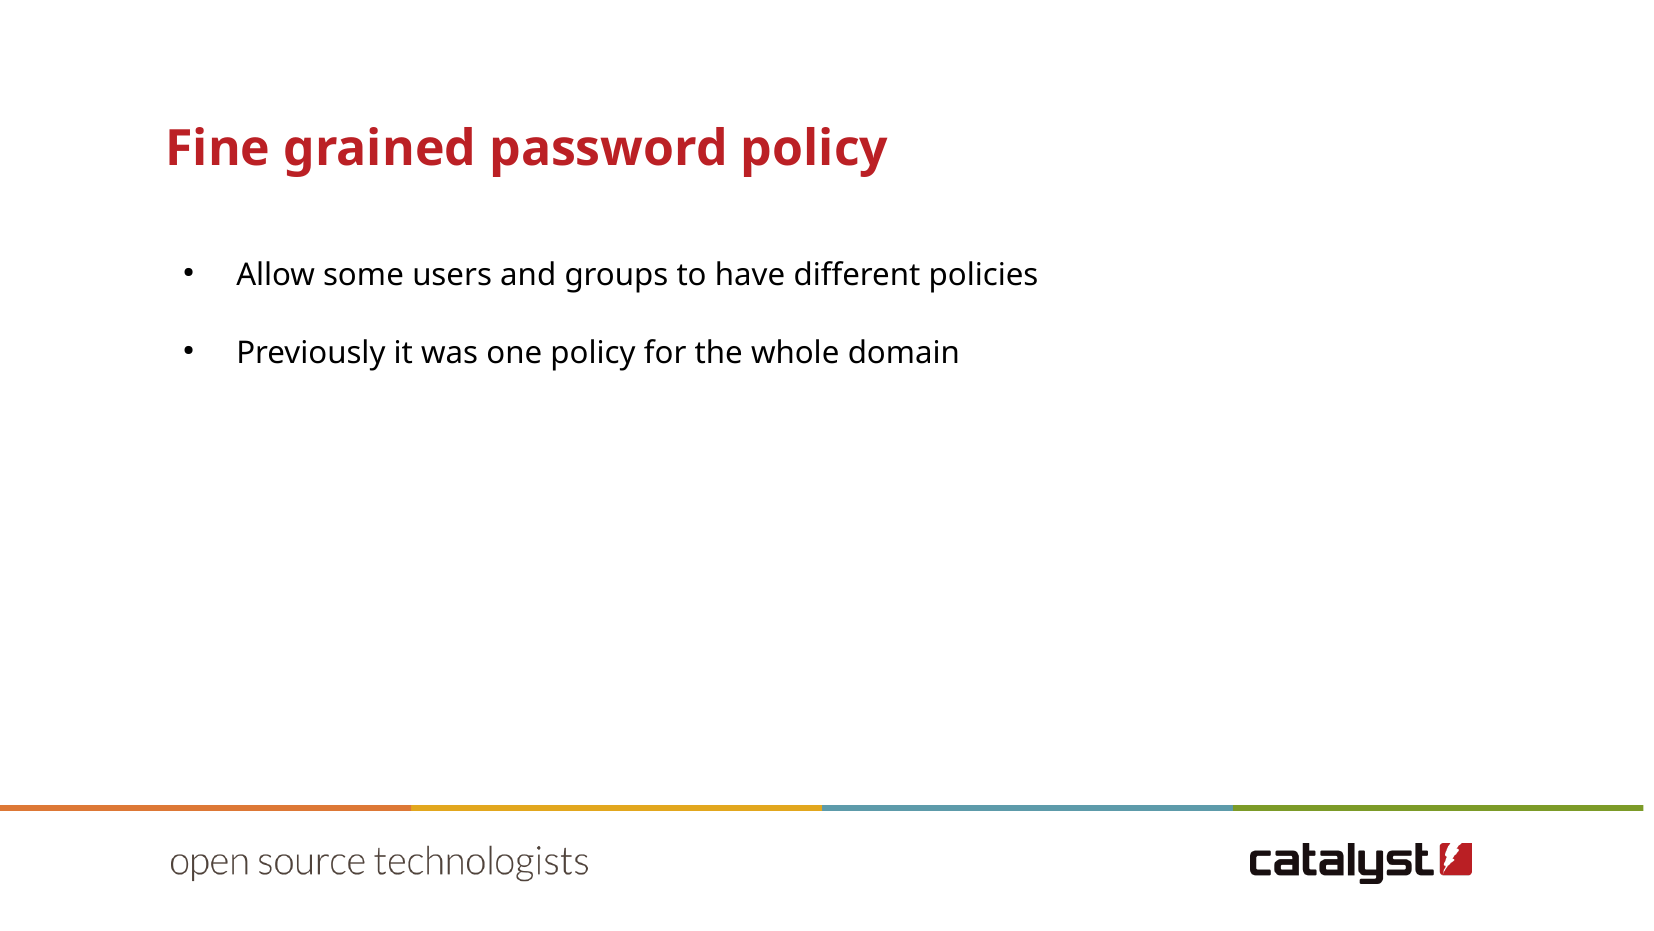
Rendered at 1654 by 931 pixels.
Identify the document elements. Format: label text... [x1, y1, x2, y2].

list Allow some users and groups to have different policies Previously it was one policy for the whole domain [165, 230, 1489, 770]
picture [0, 805, 1644, 884]
title Fine grained password policy [165, 68, 1489, 224]
